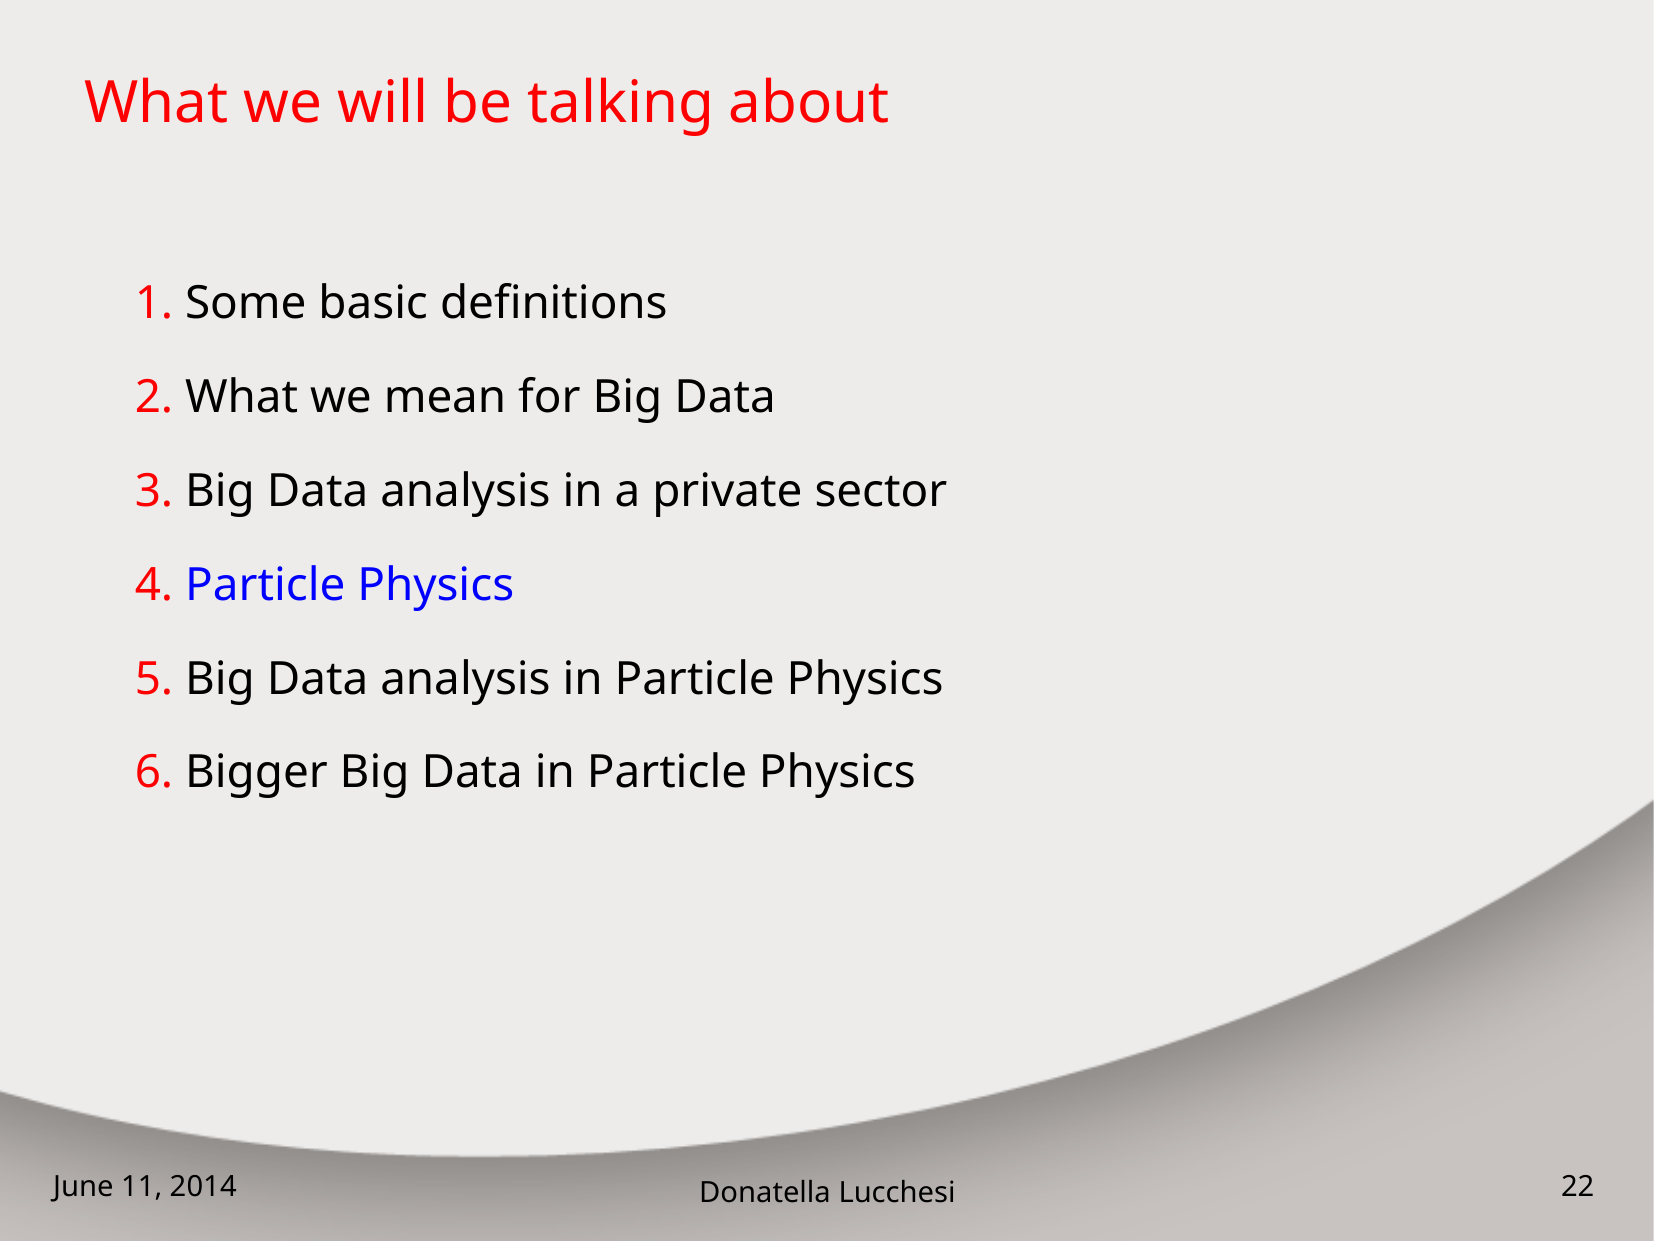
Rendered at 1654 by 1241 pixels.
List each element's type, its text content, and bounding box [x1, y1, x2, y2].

text_box Some basic definitions What we mean for Big Data Big Data analysis in a private sector Particle Physics Big Data analysis in Particle Physics Bigger Big Data in Particle Physics [120, 231, 981, 789]
picture [0, 0, 1654, 1241]
text_box What we will be talking about [69, 53, 901, 150]
